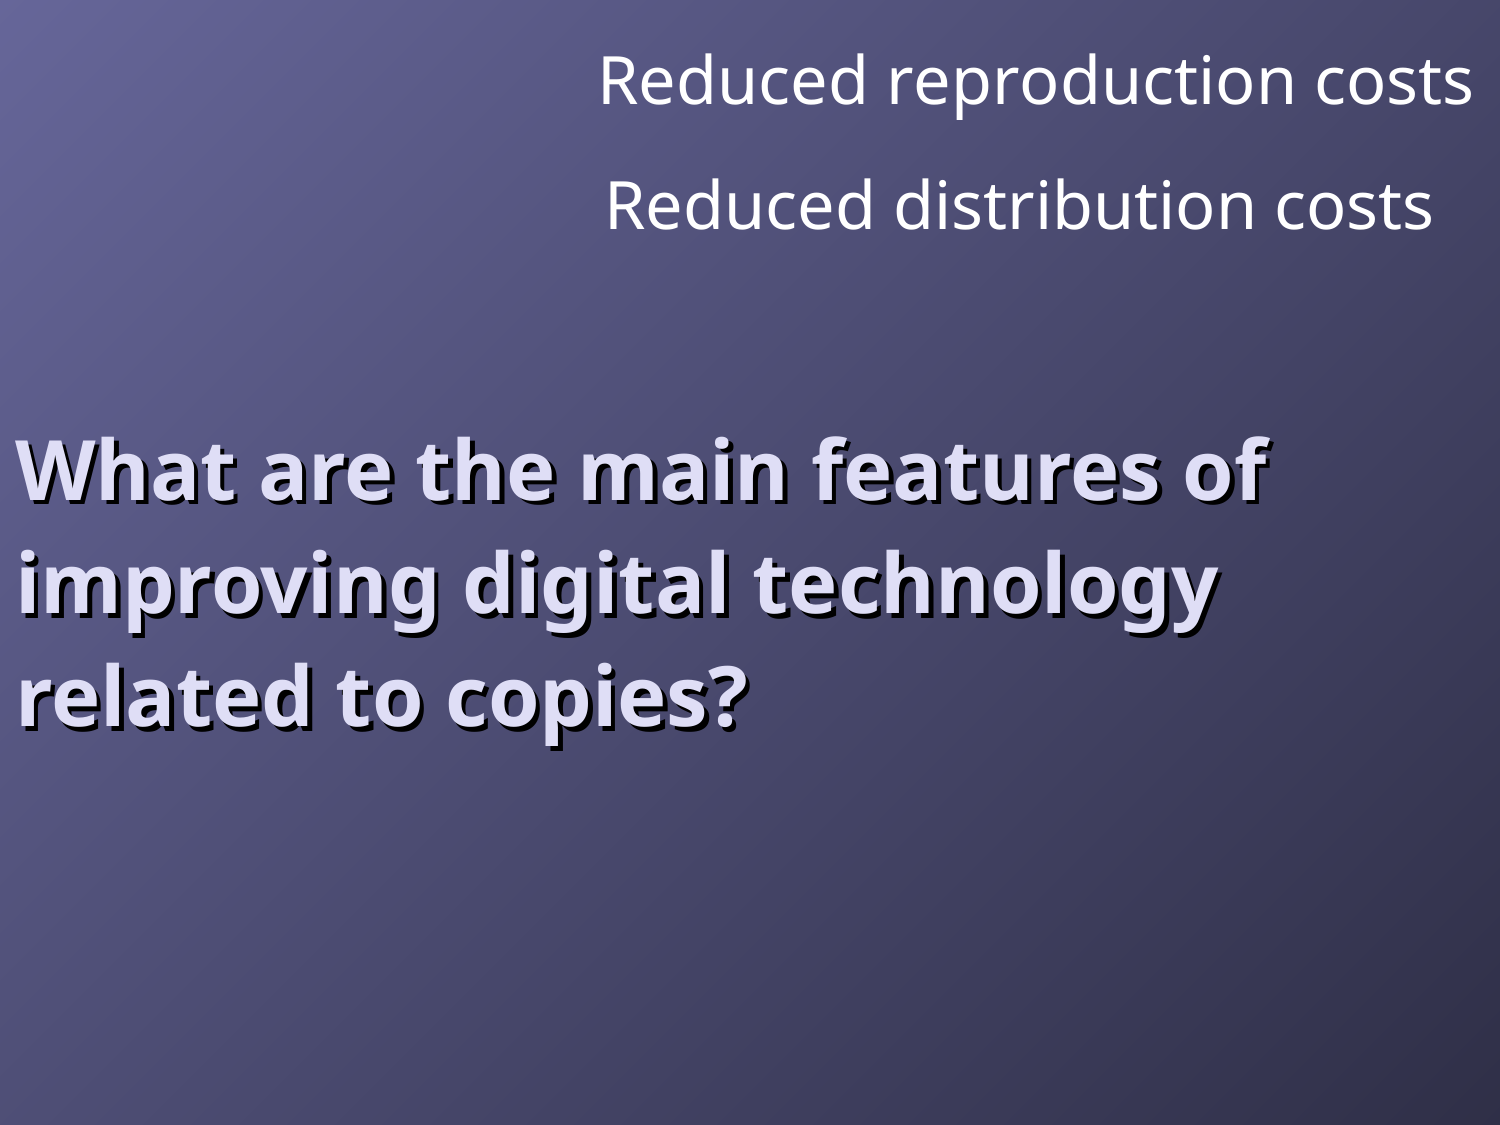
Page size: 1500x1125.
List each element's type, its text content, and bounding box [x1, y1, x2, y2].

text_box Reduced reproduction costs [582, 29, 1491, 126]
text_box Reduced distribution costs [589, 154, 1451, 251]
title What are the main features of improving digital technology related to copies? [0, 423, 1500, 739]
